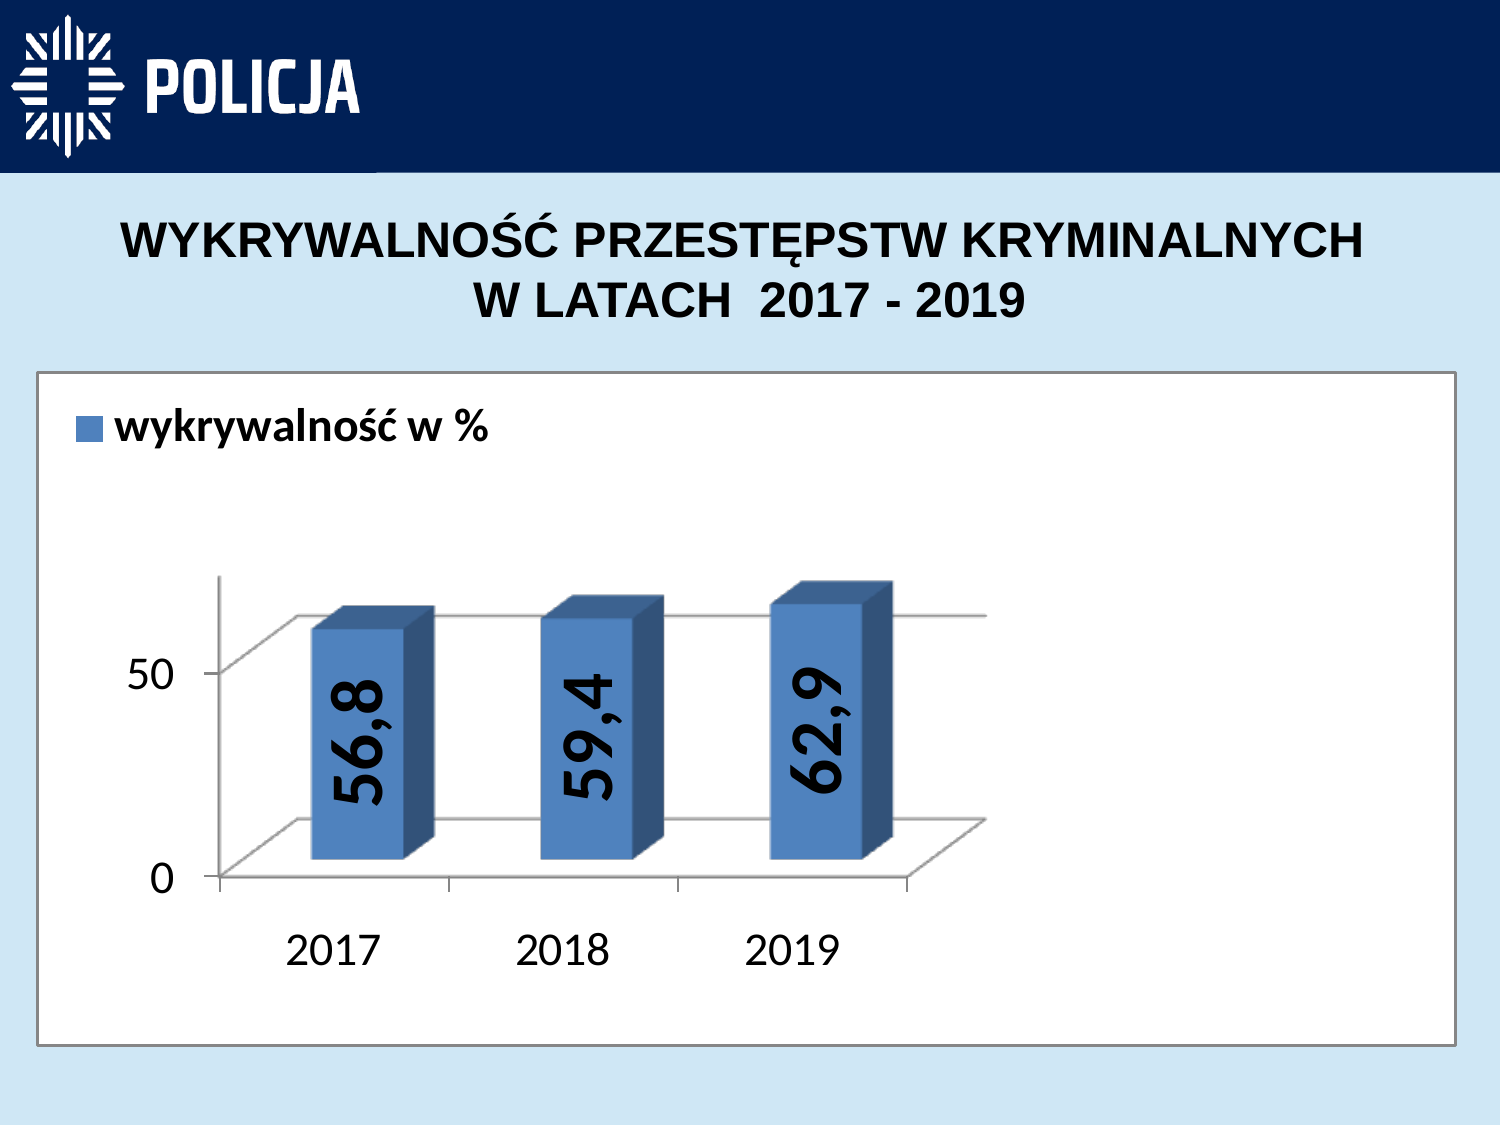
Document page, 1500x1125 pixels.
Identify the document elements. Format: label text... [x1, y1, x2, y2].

text_box WYKRYWALNOŚĆ PRZESTĘPSTW KRYMINALNYCH W LATACH 2017 - 2019 [74, 196, 1425, 338]
text_box [360, 0, 1500, 173]
chart [28, 363, 1465, 1055]
picture [0, 0, 360, 173]
